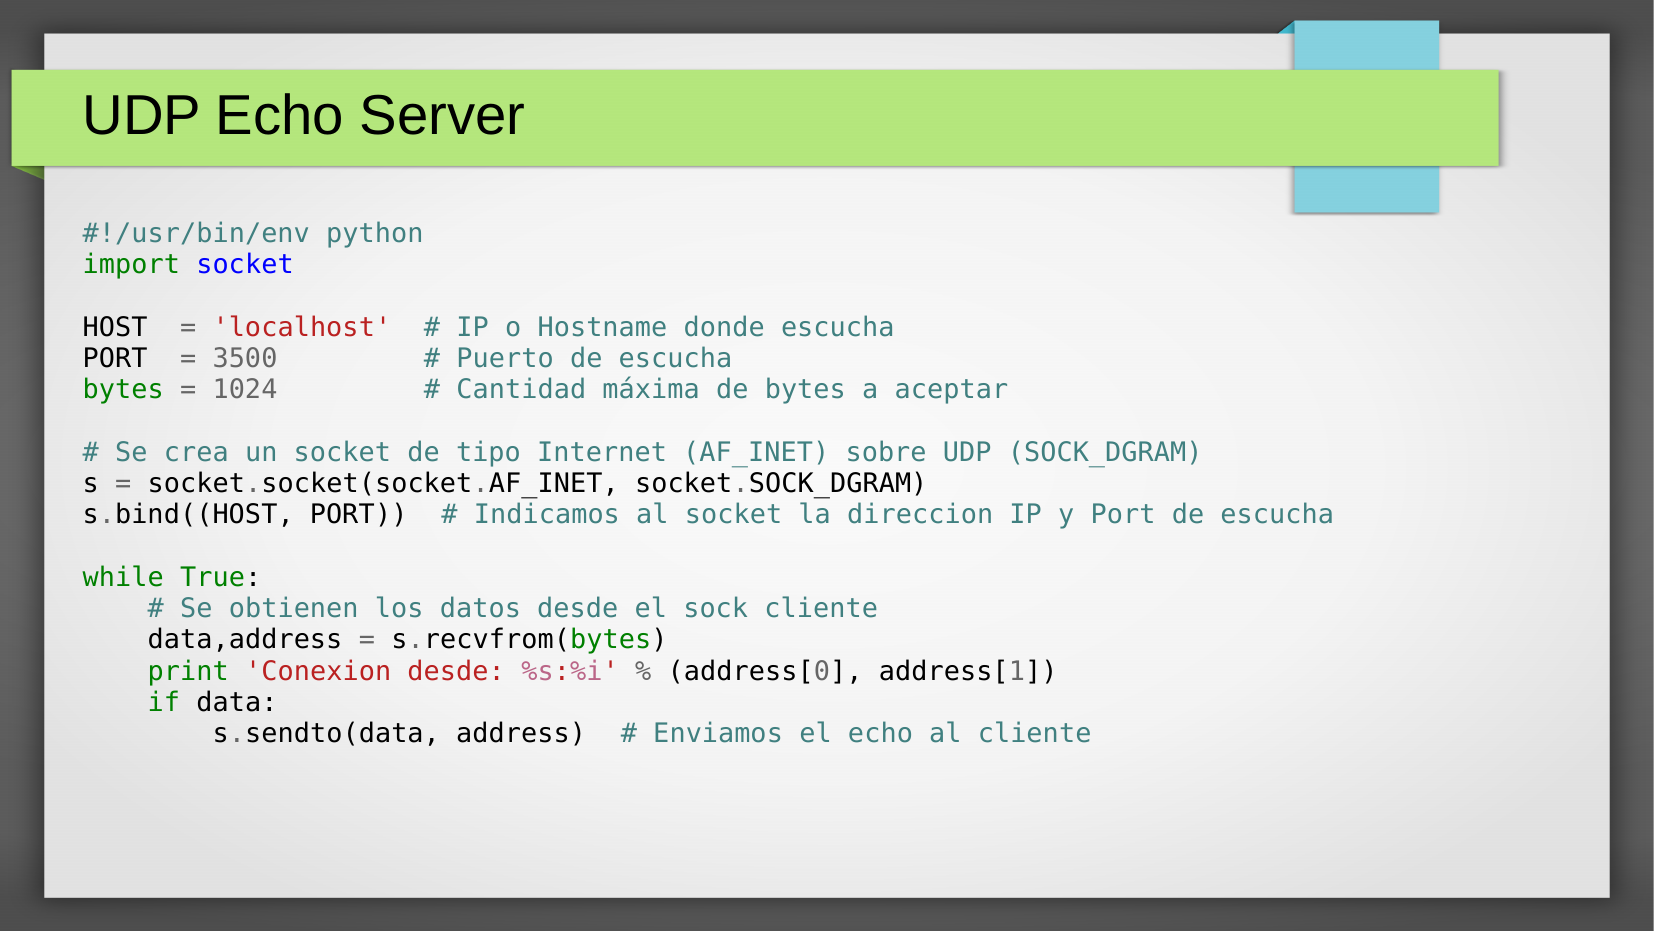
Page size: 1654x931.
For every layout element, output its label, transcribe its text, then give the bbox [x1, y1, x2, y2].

title UDP Echo Server [82, 70, 1264, 160]
picture [0, 0, 1654, 931]
list #!/usr/bin/env python import socket HOST = 'localhost' # IP o Hostname donde escucha PORT = 3500 # Puerto de escucha bytes = 1024 # Cantidad máxima de bytes a aceptar # Se crea un socket de tipo Internet (AF_INET) sobre UDP (SOCK_DGRAM) s = socket.socket(socket.AF_INET, socket.SOCK_DGRAM) s.bind((HOST, PORT)) # Indicamos al socket la direccion IP y Port de escucha while True: # Se obtienen los datos desde el sock cliente data,address = s.recvfrom(bytes) print 'Conexion desde: %s:%i' % (address[0], address[1]) if data: s.sendto(data, address) # Enviamos el echo al cliente [82, 217, 1571, 758]
